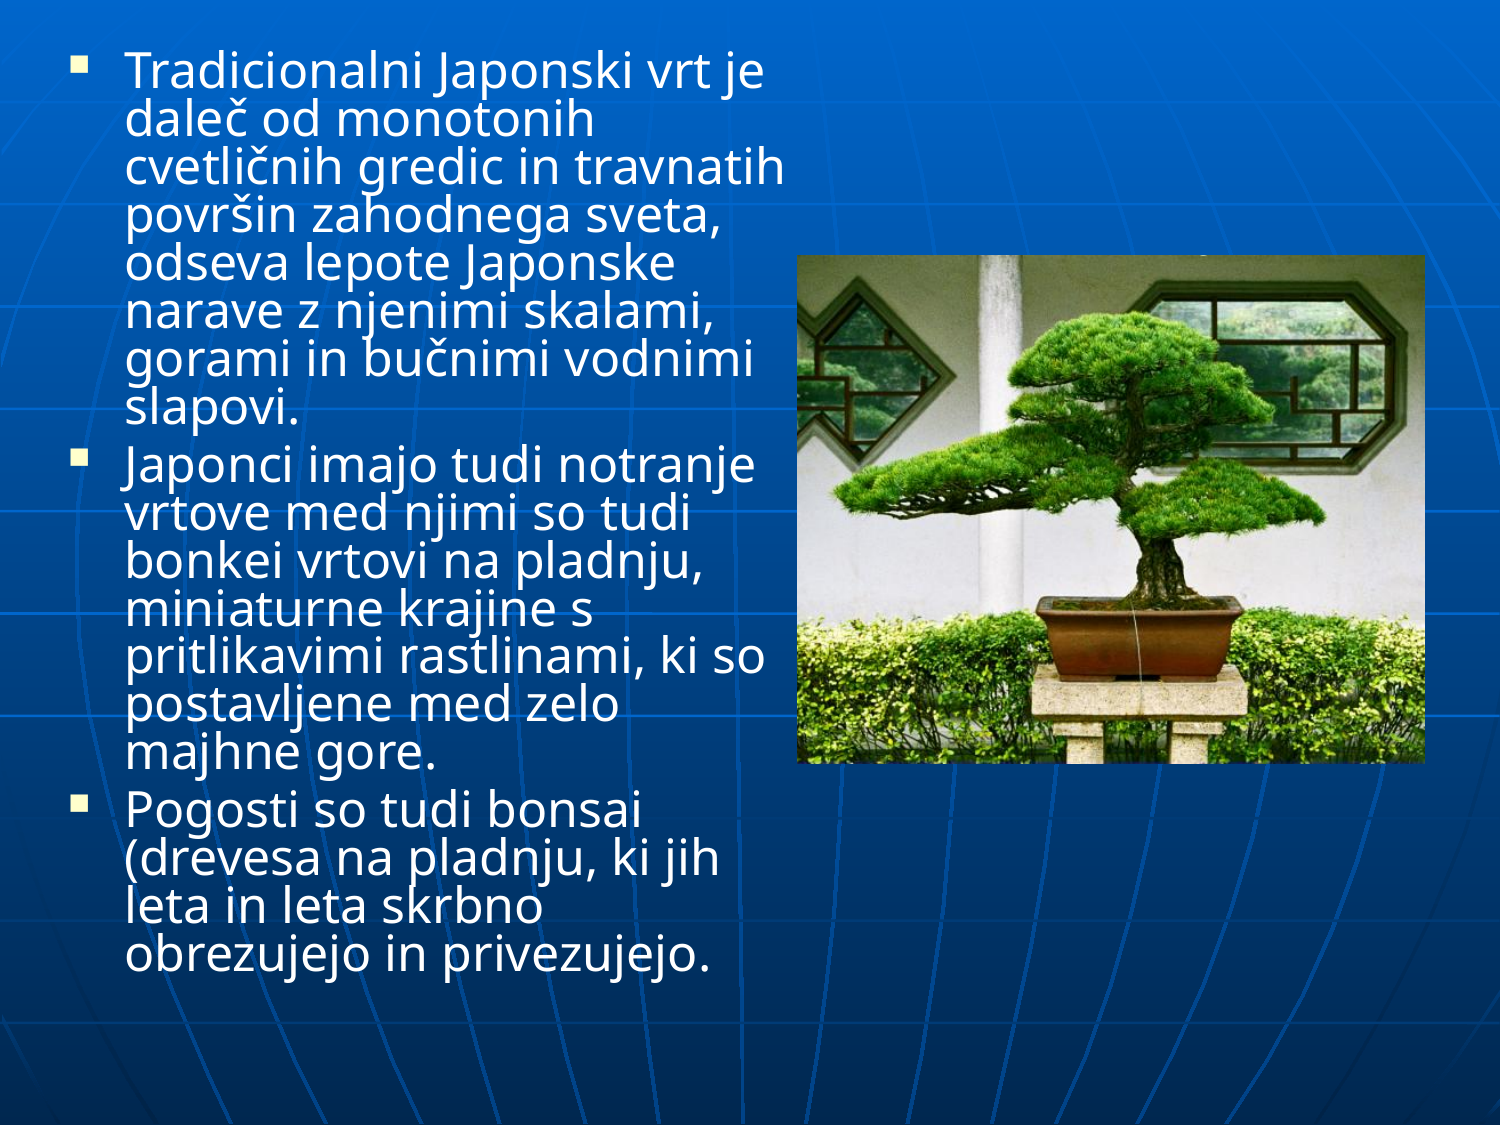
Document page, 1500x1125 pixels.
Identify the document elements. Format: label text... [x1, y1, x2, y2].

picture [797, 255, 1425, 764]
list Tradicionalni Japonski vrt je daleč od monotonih cvetličnih gredic in travnatih površin zahodnega sveta, odseva lepote Japonske narave z njenimi skalami, gorami in bučnimi vodnimi slapovi. Japonci imajo tudi notranje vrtove med njimi so tudi bonkei vrtovi na pladnju, miniaturne krajine s pritlikavimi rastlinami, ki so postavljene med zelo majhne gore. Pogosti so tudi bonsai (drevesa na pladnju, ki jih leta in leta skrbno obrezujejo in privezujejo. [53, 42, 810, 1082]
